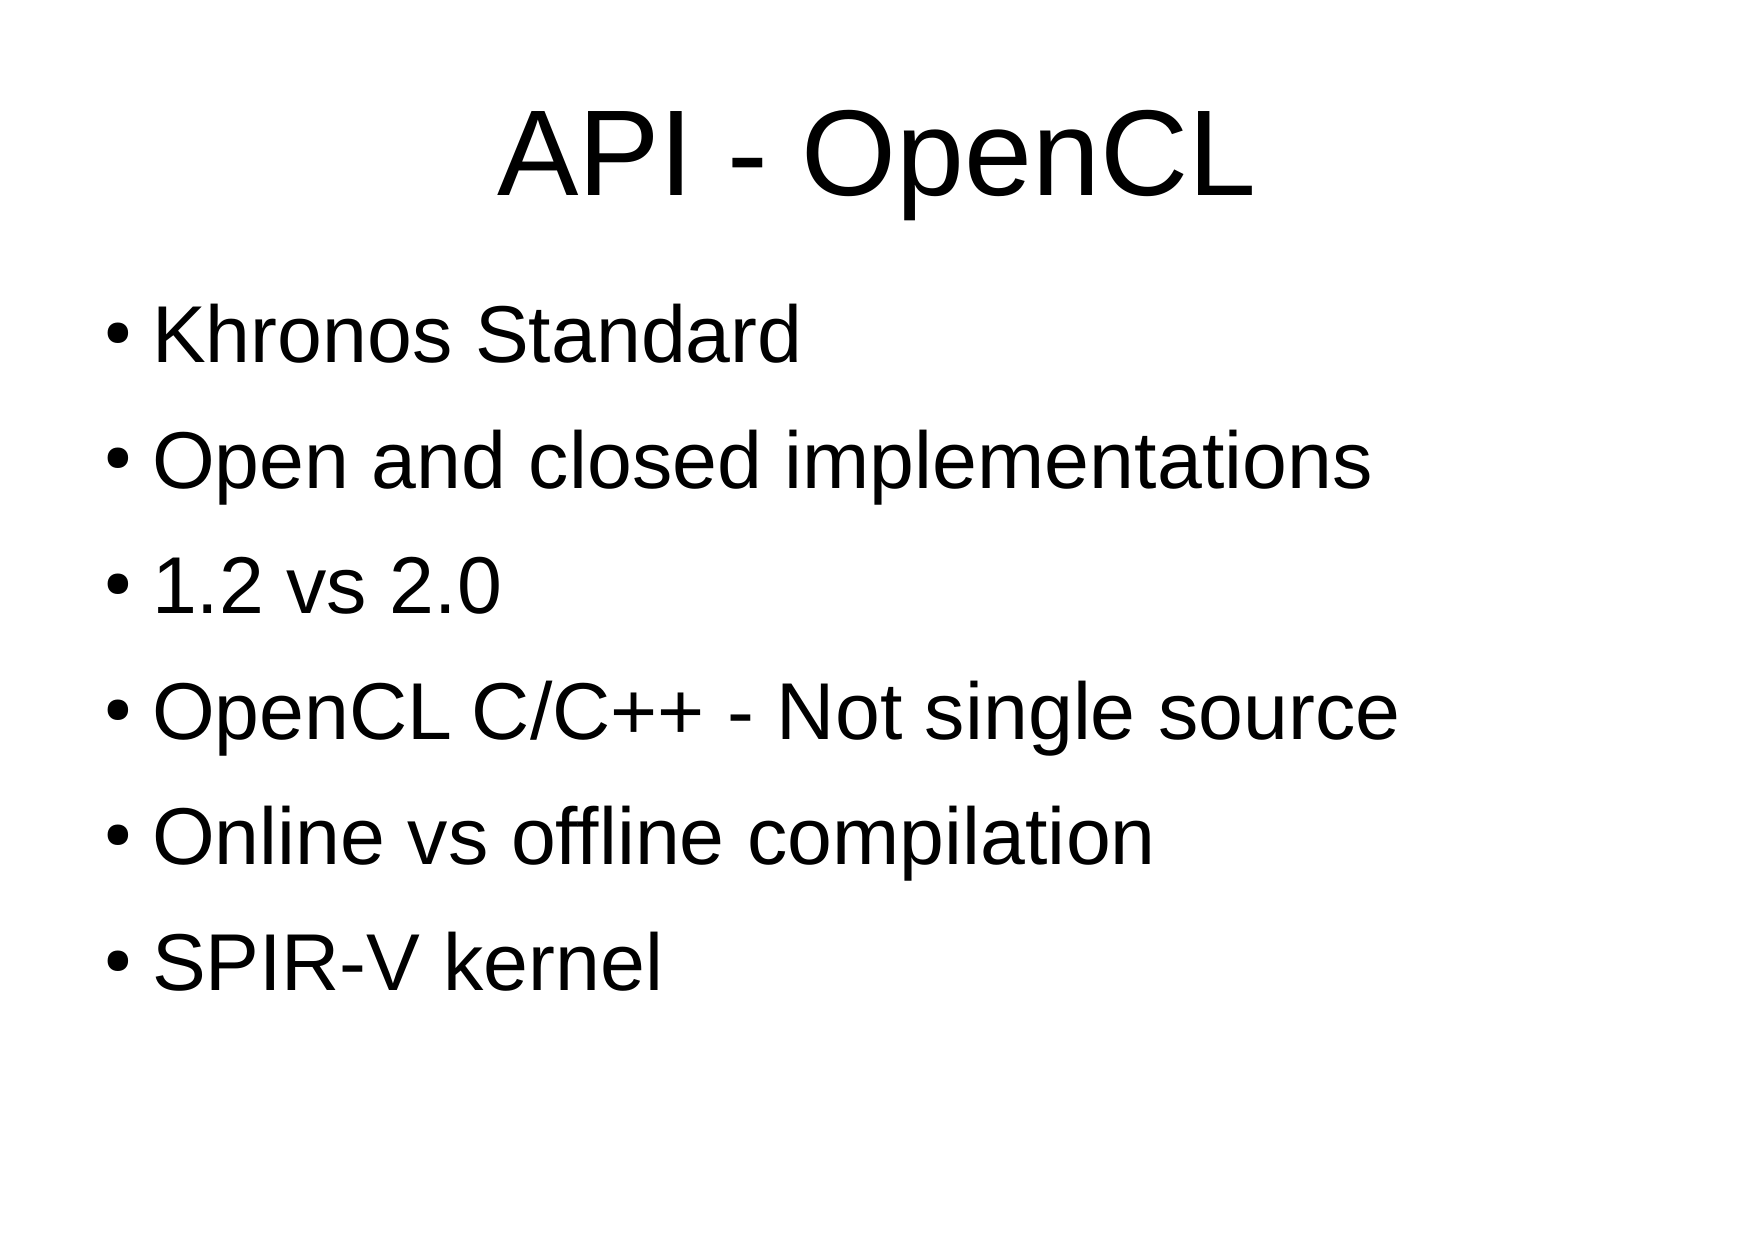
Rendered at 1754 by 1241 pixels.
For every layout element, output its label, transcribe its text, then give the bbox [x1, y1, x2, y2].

list Khronos Standard Open and closed implementations 1.2 vs 2.0 OpenCL C/C++ - Not single source Online vs offline compilation SPIR-V kernel [87, 289, 1667, 1010]
title API - OpenCL [87, 49, 1667, 257]
